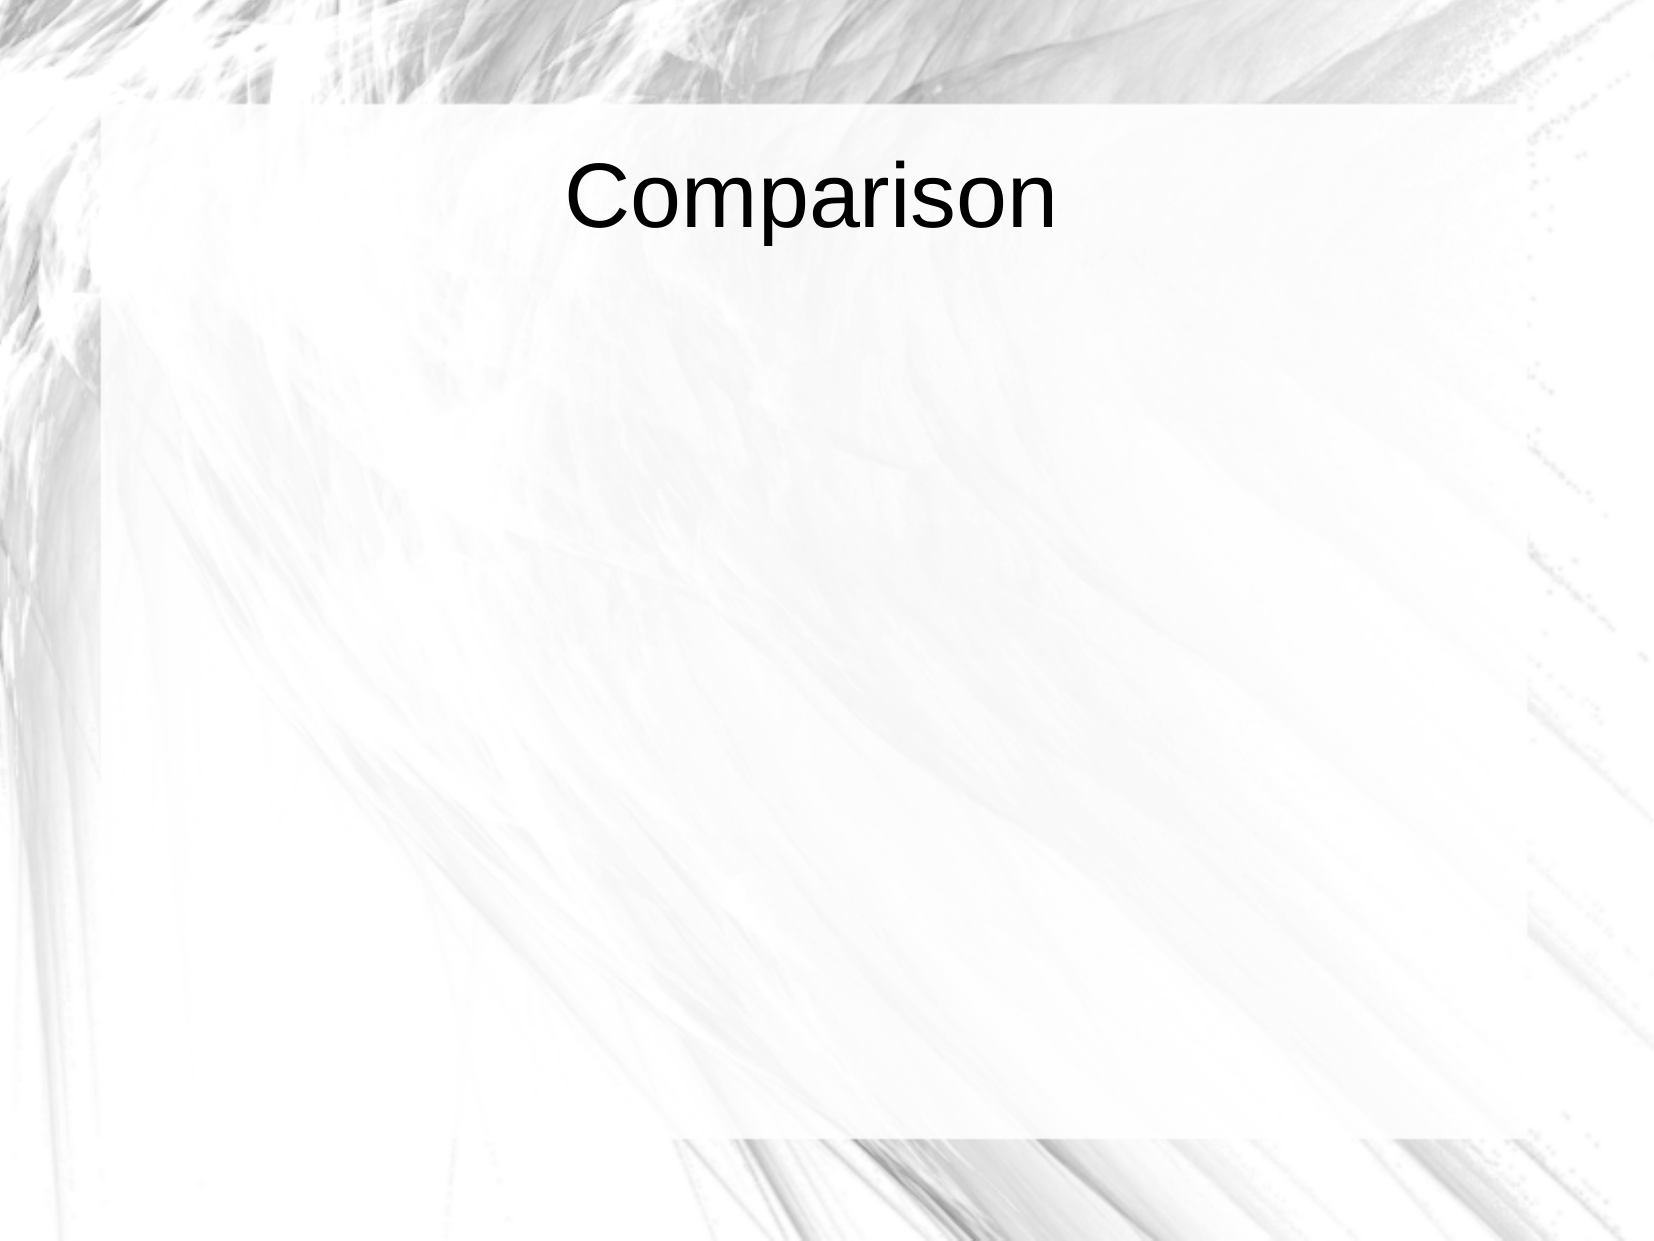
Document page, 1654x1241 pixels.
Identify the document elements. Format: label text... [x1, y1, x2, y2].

picture [0, 0, 1654, 1241]
title Comparison [118, 119, 1506, 273]
